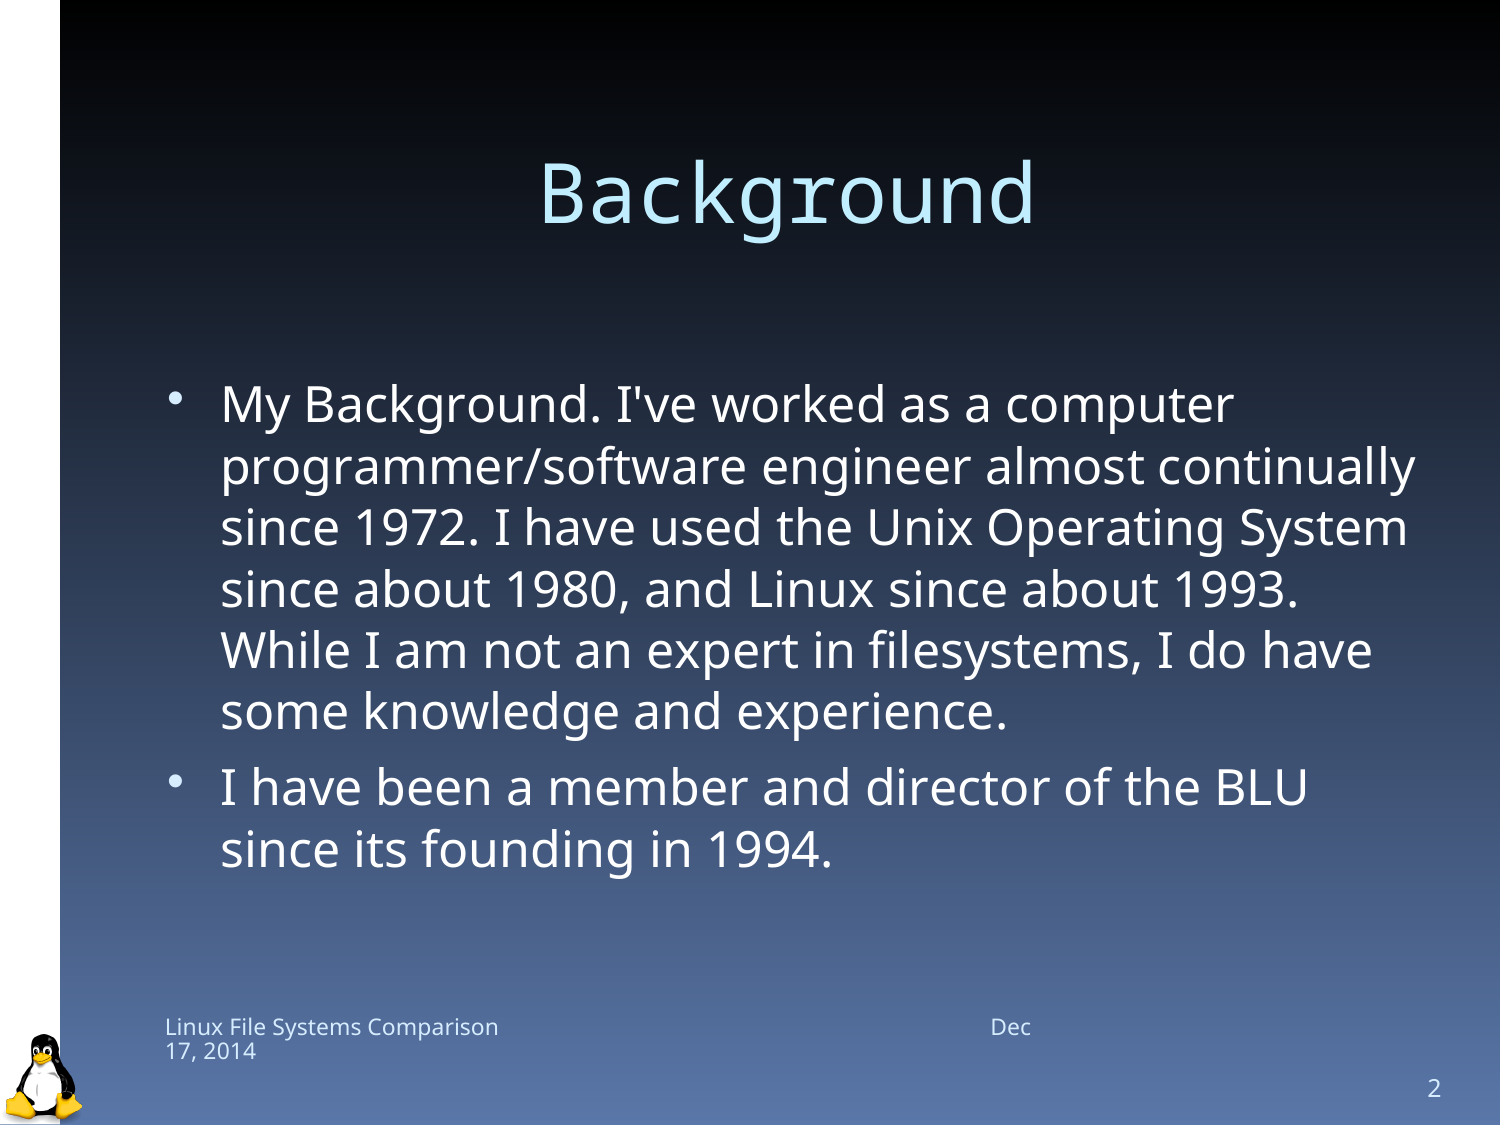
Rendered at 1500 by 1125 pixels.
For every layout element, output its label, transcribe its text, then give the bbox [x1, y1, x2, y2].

picture [0, 1034, 82, 1125]
title Background [149, 84, 1425, 292]
subtitle My Background. I've worked as a computer programmer/software engineer almost continually since 1972. I have used the Unix Operating System since about 1980, and Linux since about 1993. While I am not an expert in filesystems, I do have some knowledge and experience. I have been a member and director of the BLU since its founding in 1994. [149, 292, 1425, 961]
